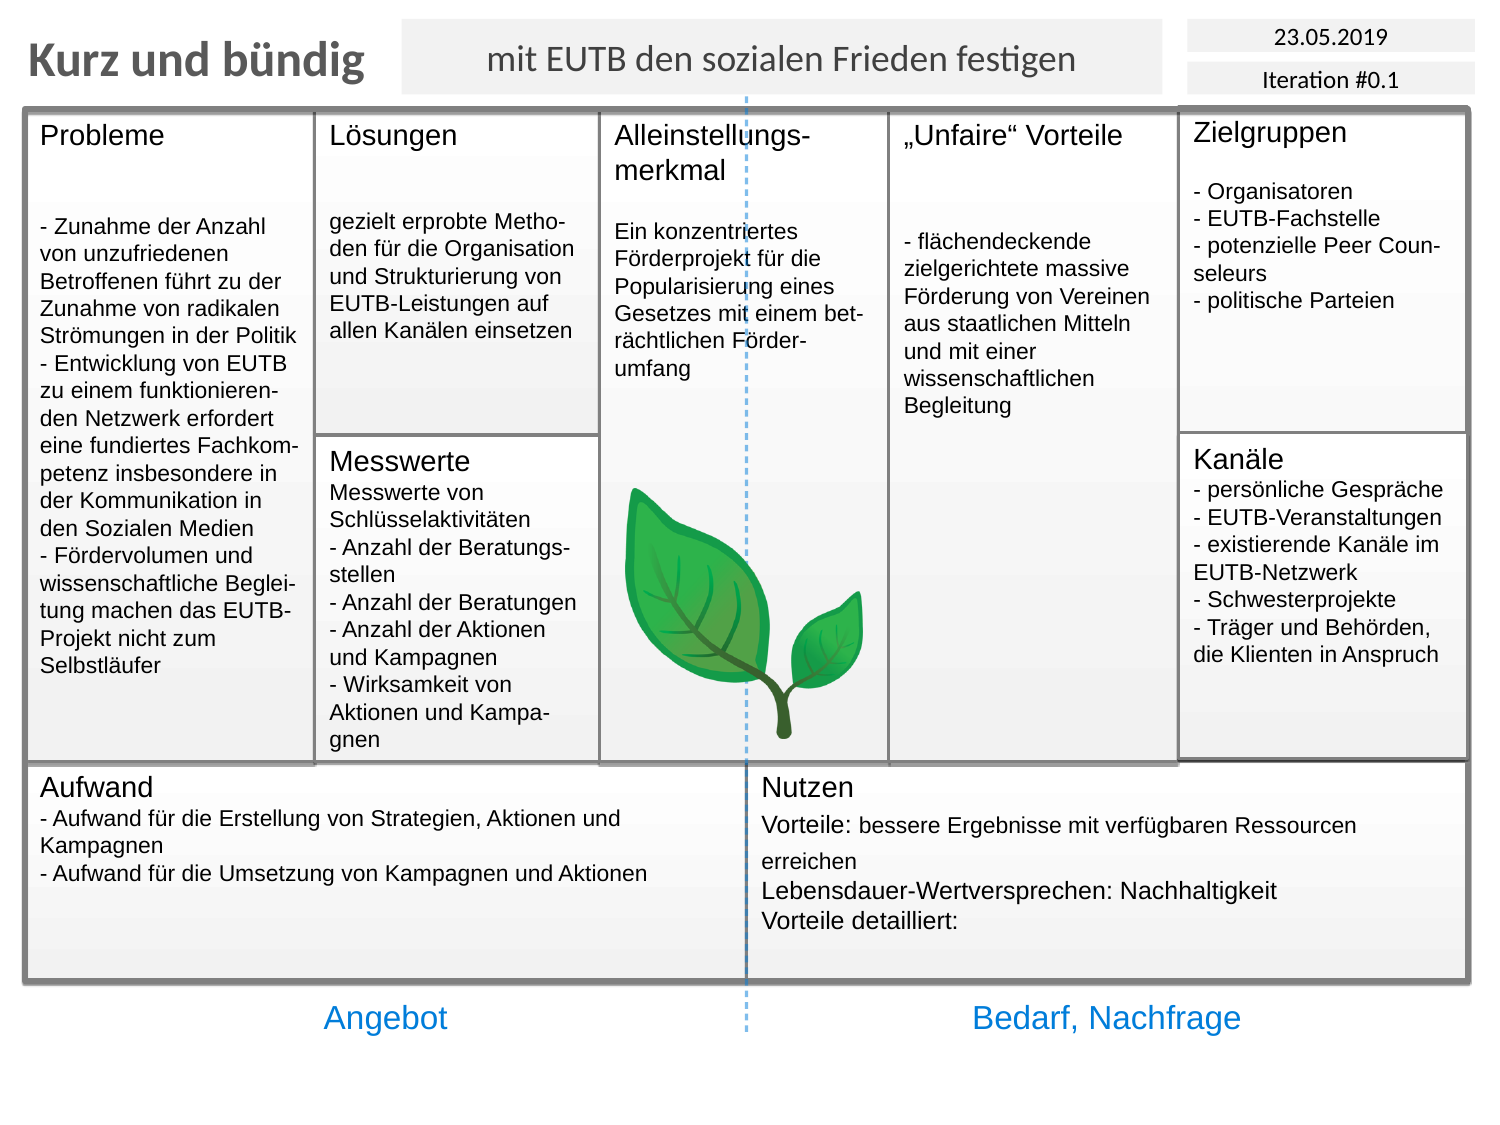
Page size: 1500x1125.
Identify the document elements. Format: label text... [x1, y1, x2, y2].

text_box Alleinstellungs-merkmal Ein konzentriertes Förderprojekt für die Popularisierung eines Gesetzes mit einem bet-rächtlichen Förder-umfang [599, 117, 888, 762]
text_box Aufwand - Aufwand für die Erstellung von Strategien, Aktionen und Kampagnen - Aufwand für die Umsetzung von Kampagnen und Aktionen [29, 762, 746, 978]
text_box Bedarf, Nachfrage [957, 988, 1257, 1044]
text_box Iteration #0.1 [1187, 61, 1475, 95]
text_box mit EUTB den sozialen Frieden festigen [401, 18, 1163, 95]
text_box Probleme - Zunahme der Anzahl von unzufriedenen Betroffenen führt zu der Zunahme von radikalen Strömungen in der Politik - Entwicklung von EUTB zu einem funktionieren-den Netzwerk erfordert eine fundiertes Fachkom-petenz insbesondere in der Kommunikation in den Sozialen Medien - Fördervolumen und wissenschaftliche Beglei-tung machen das EUTB-Projekt nicht zum Selbstläufer [29, 117, 314, 762]
text_box Nutzen Vorteile: bessere Ergebnisse mit verfügbaren Ressourcen erreichen Lebensdauer-Wertversprechen: Nachhaltigkeit Vorteile detailliert: [746, 761, 1465, 978]
text_box Kurz und bündig [13, 18, 380, 94]
text_box Kanäle - persönliche Gespräche - EUTB-Veranstaltungen - existierende Kanäle im EUTB-Netzwerk - Schwesterprojekte - Träger und Behörden, die Klienten in Anspruch [1178, 432, 1468, 759]
picture [625, 488, 863, 739]
text_box Lösungen gezielt erprobte Metho-den für die Organisation und Strukturierung von EUTB-Leistungen auf allen Kanälen einsetzen [314, 117, 599, 435]
text_box 23.05.2019 [1187, 18, 1475, 52]
text_box „Unfaire“ Vorteile - flächendeckende zielgerichtete massive Förderung von Vereinen aus staatlichen Mitteln und mit einer wissenschaftlichen Begleitung [888, 117, 1179, 762]
text_box Zielgruppen - Organisatoren - EUTB-Fachstelle - potenzielle Peer Coun-seleurs - politische Parteien [1178, 117, 1465, 432]
text_box Angebot [308, 988, 463, 1044]
text_box Messwerte Messwerte von Schlüsselaktivitäten - Anzahl der Beratungs-stellen - Anzahl der Beratungen - Anzahl der Aktionen und Kampagnen - Wirksamkeit von Aktionen und Kampa-gnen [314, 435, 600, 762]
